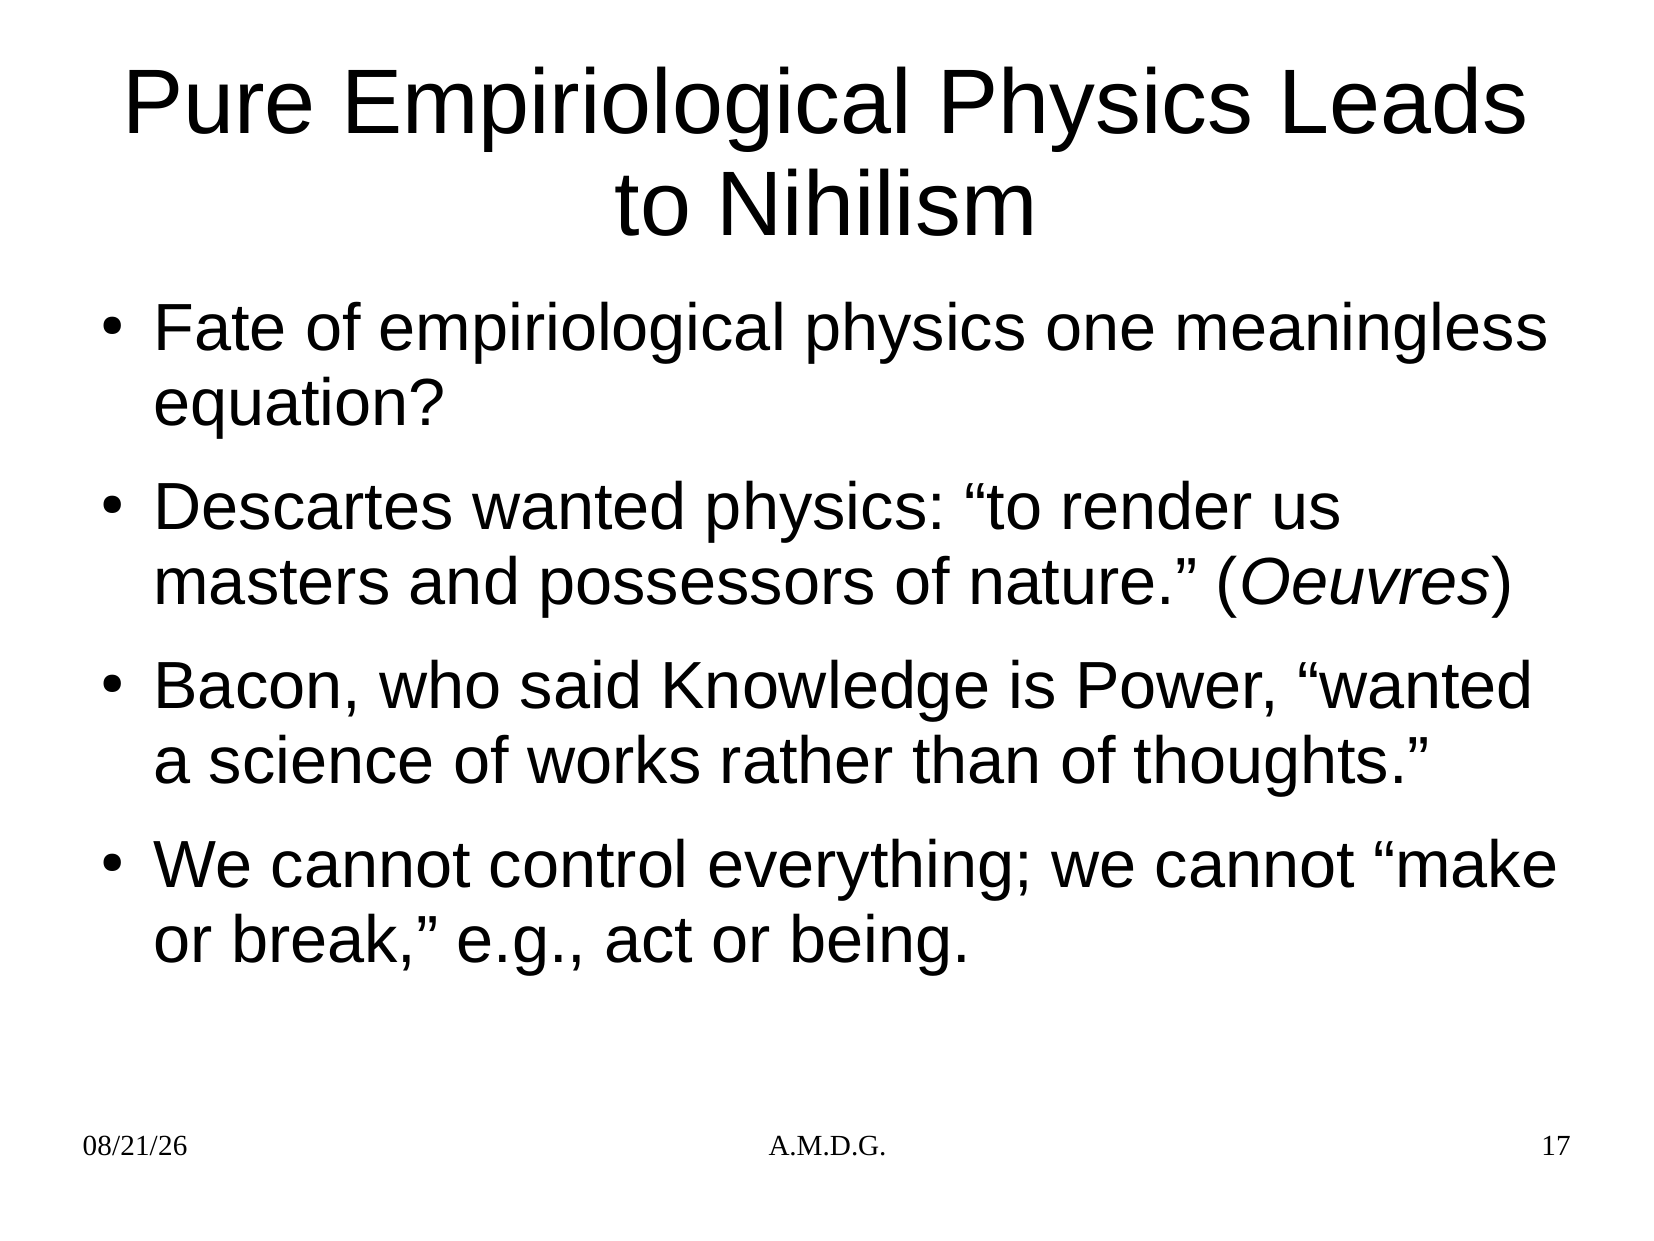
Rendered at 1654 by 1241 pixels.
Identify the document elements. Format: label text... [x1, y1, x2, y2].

list Fate of empiriological physics one meaningless equation? Descartes wanted physics: “to render us masters and possessors of nature.” (Oeuvres) Bacon, who said Knowledge is Power, “wanted a science of works rather than of thoughts.” We cannot control everything; we cannot “make or break,” e.g., act or being. [82, 290, 1571, 1109]
title Pure Empiriological Physics Leads to Nihilism [82, 49, 1571, 257]
